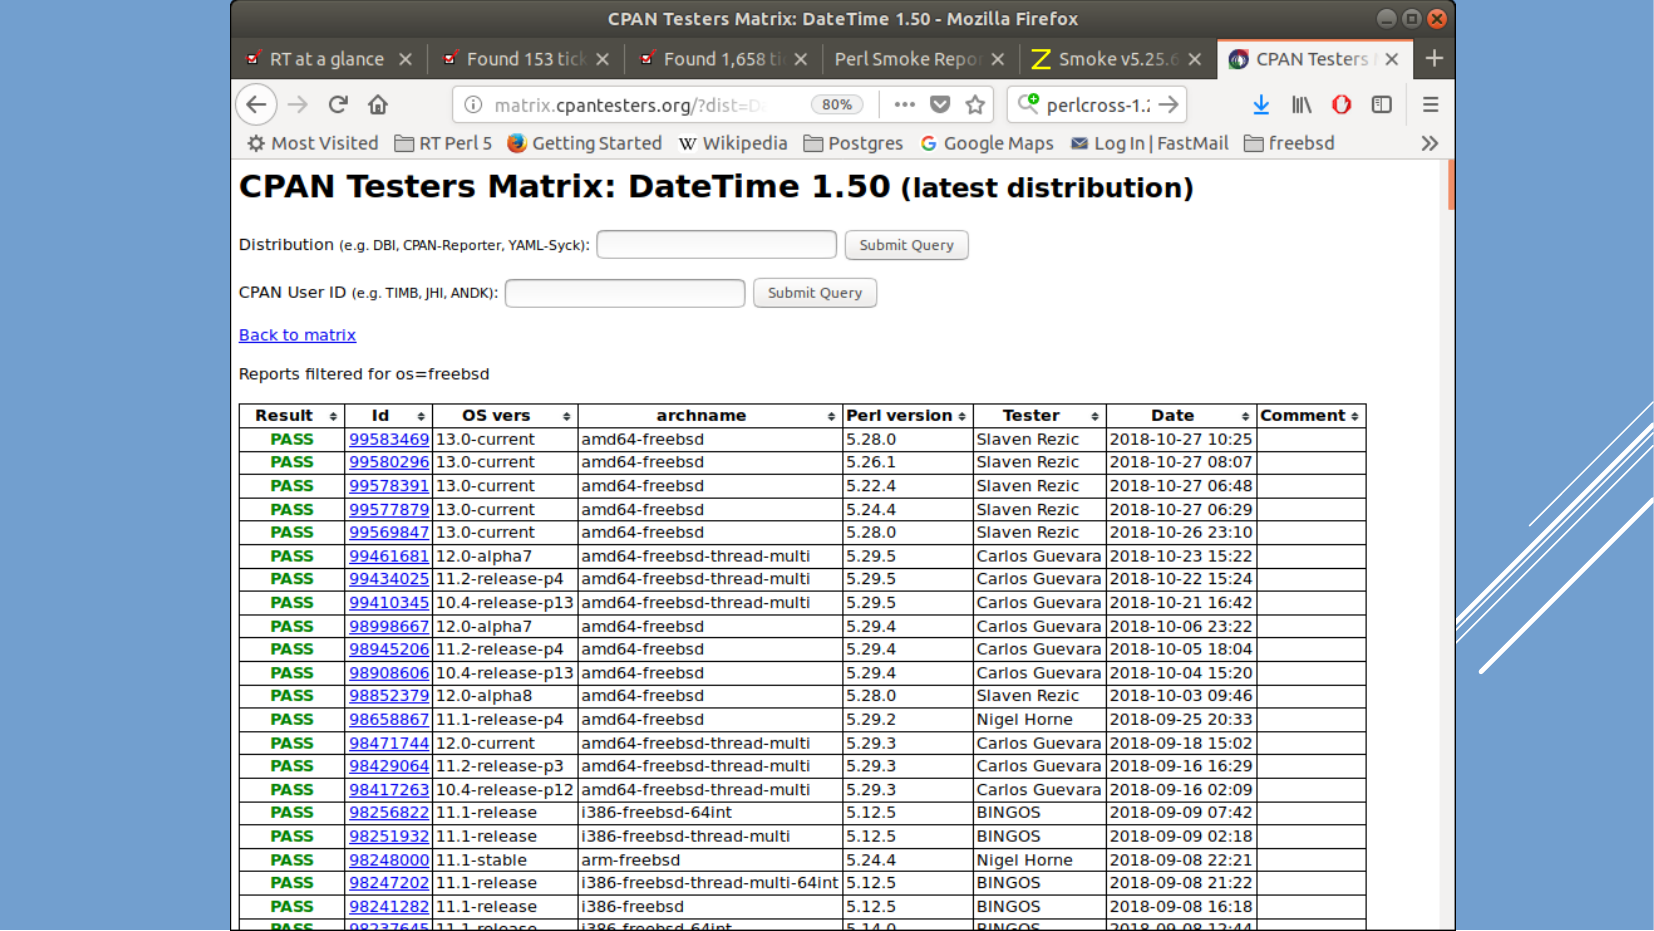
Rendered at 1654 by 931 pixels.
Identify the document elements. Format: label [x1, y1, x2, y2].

picture [230, 0, 1456, 931]
